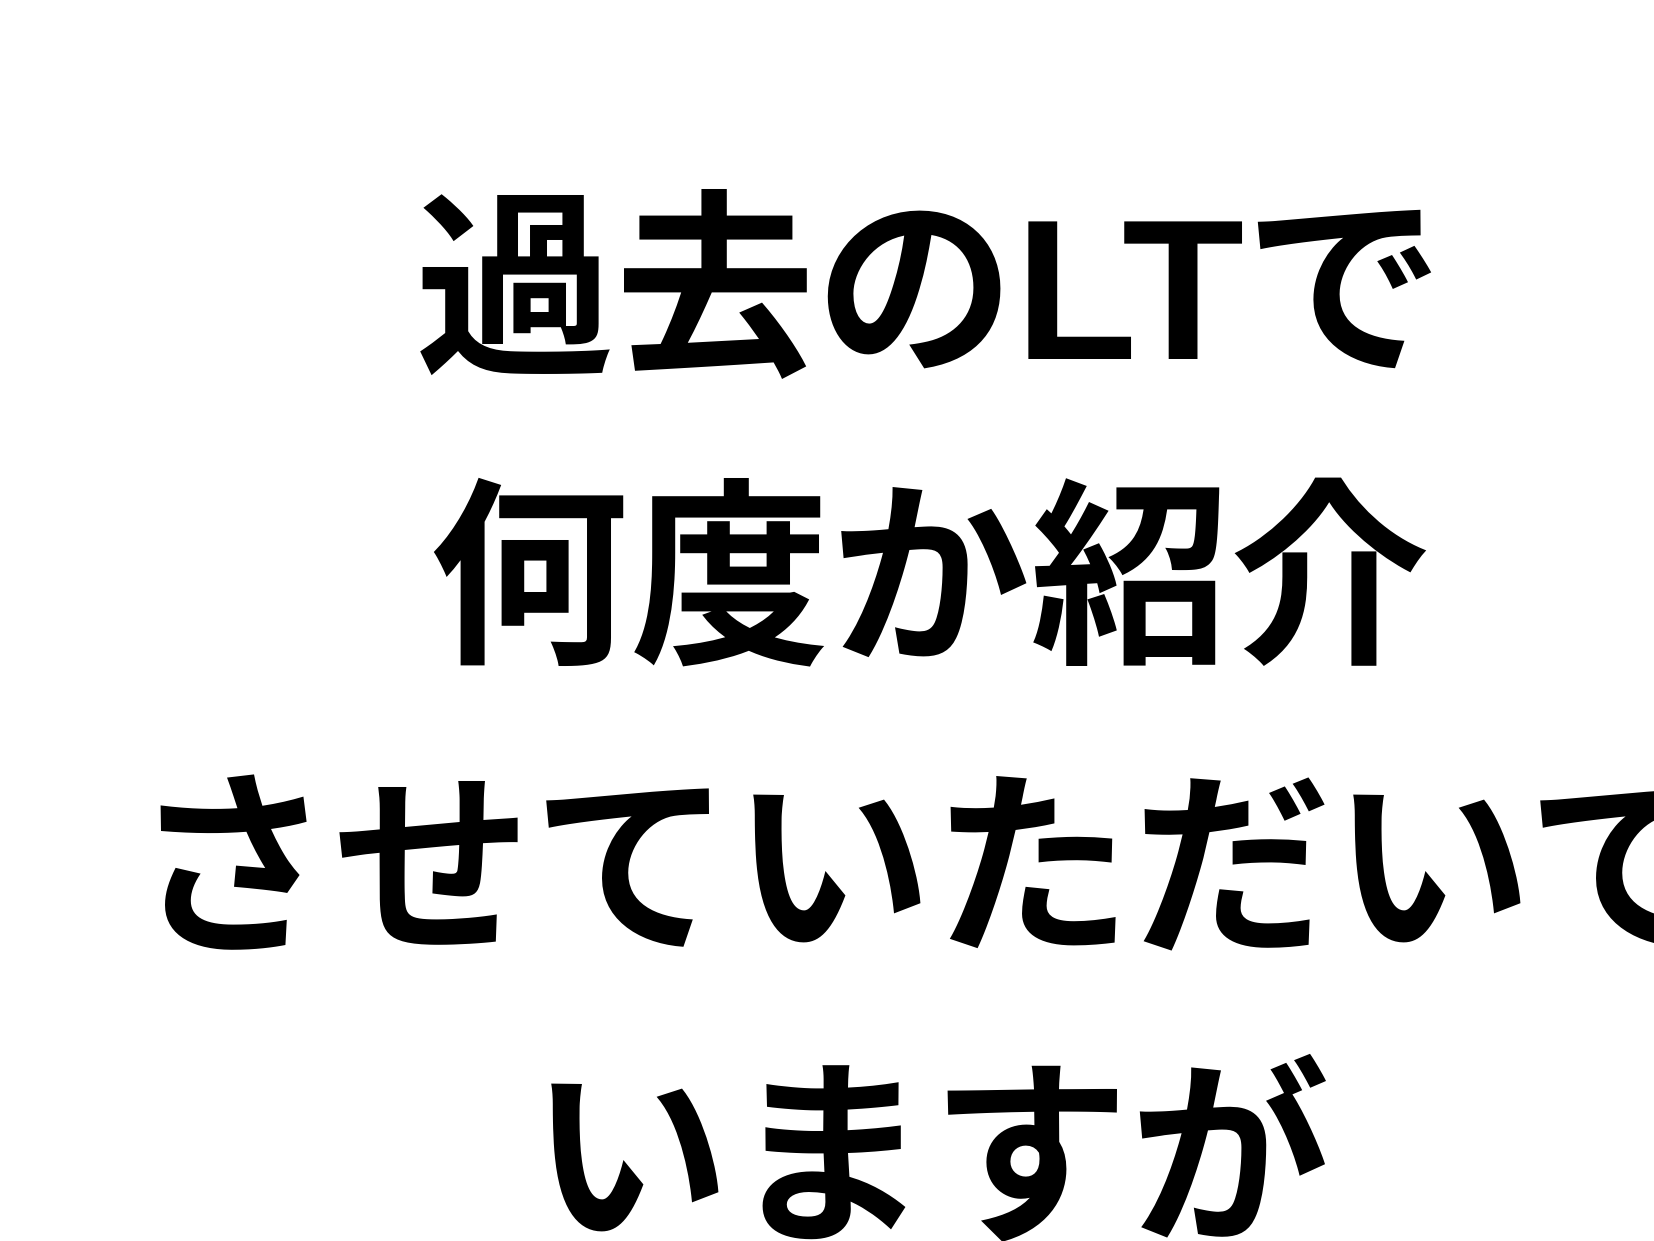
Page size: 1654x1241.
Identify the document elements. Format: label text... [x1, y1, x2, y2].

text_box 過去のLTで 何度か紹介 させていただいて いますが [118, 119, 1548, 1004]
